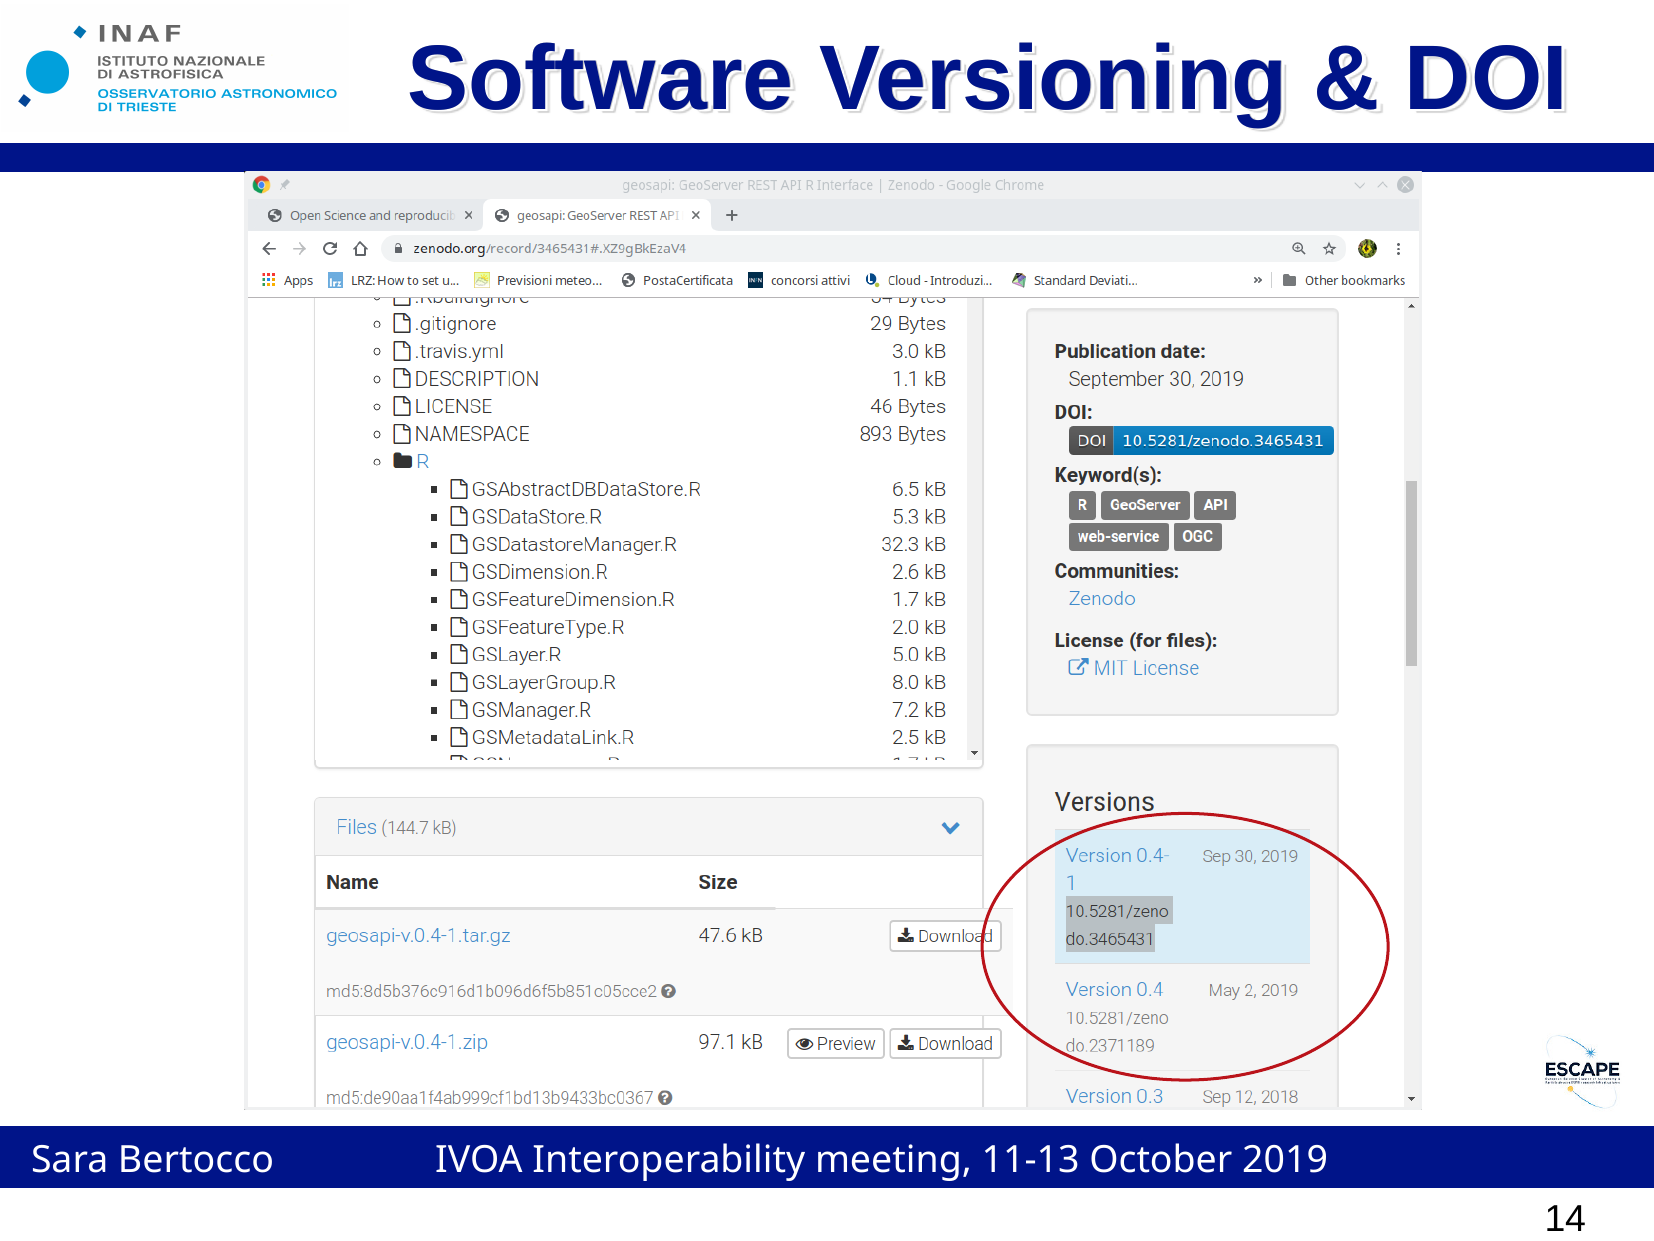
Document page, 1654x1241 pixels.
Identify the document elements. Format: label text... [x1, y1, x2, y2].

text_box <number> [1529, 1190, 1654, 1241]
text_box [0, 1126, 1654, 1188]
text_box [0, 143, 1654, 172]
picture [1, 4, 348, 132]
title Software Versioning & DOI [348, 4, 1654, 151]
picture [244, 171, 1422, 1110]
picture [1519, 1027, 1645, 1116]
text_box Sara Bertocco IVOA Interoperability meeting, 11-13 October 2019 [16, 1125, 1654, 1186]
text_box [982, 813, 1389, 1081]
